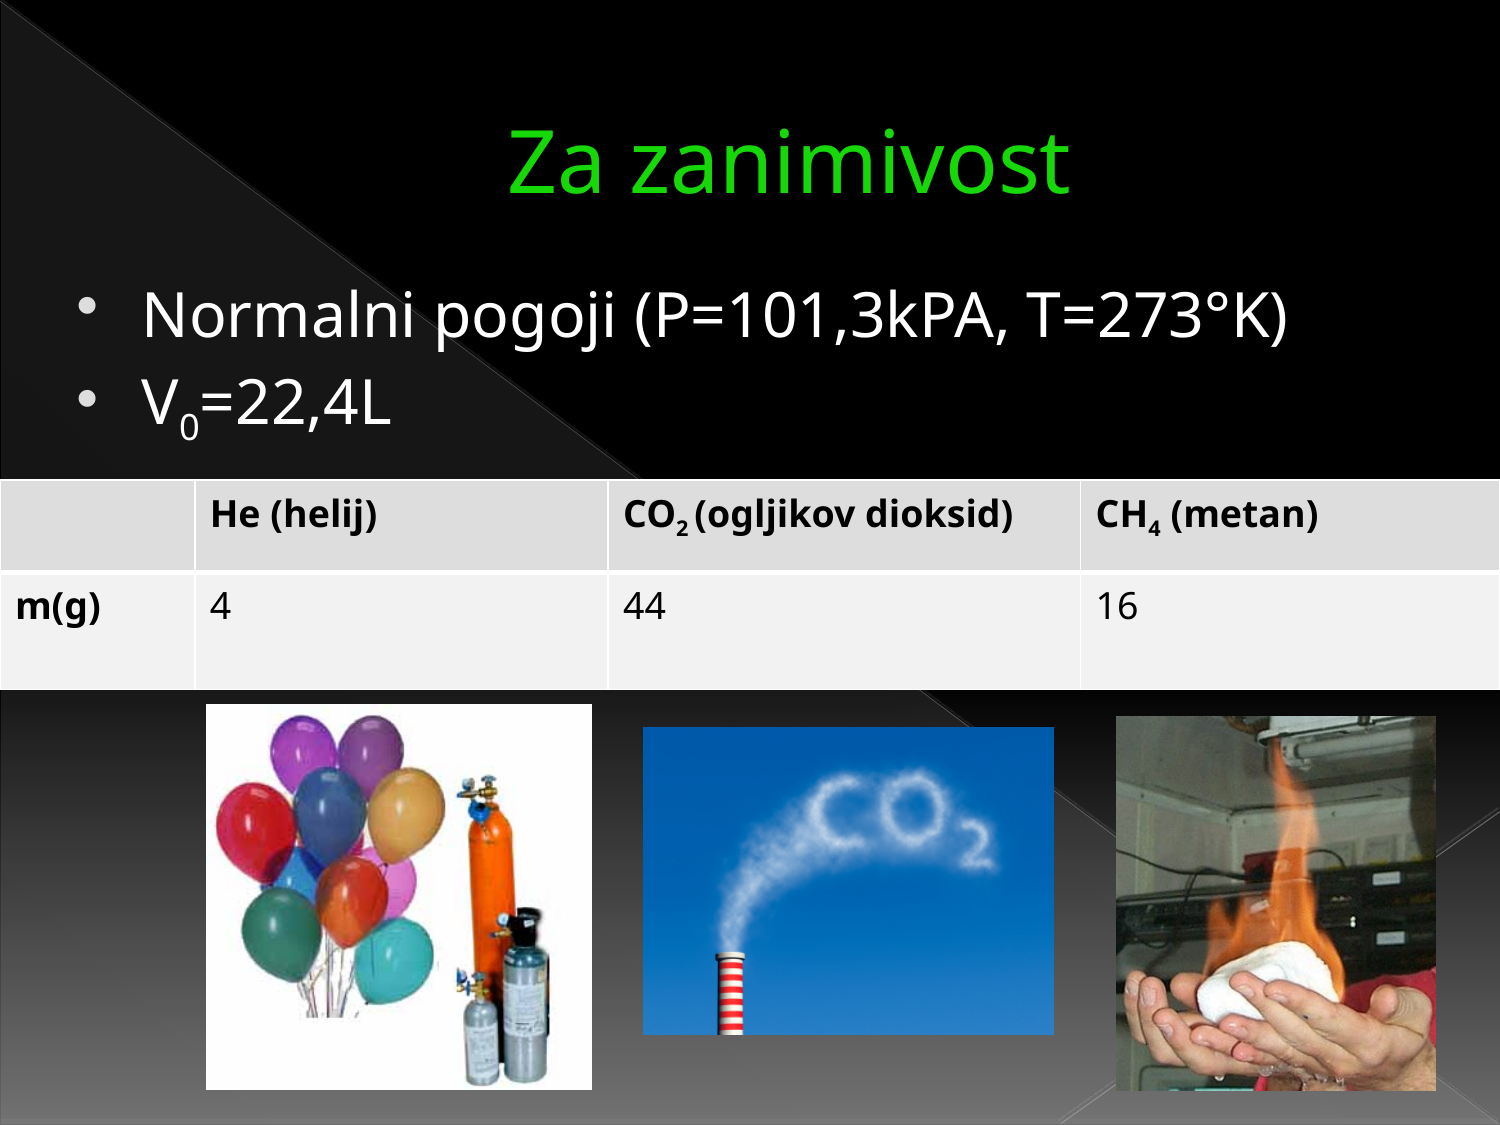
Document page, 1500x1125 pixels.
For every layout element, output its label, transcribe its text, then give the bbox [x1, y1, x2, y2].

table_cell 44 [609, 575, 1080, 689]
picture [206, 704, 592, 1090]
title Za zanimivost [75, 43, 1425, 274]
table_header CH4 (metan) [1081, 481, 1499, 570]
table_header He (helij) [196, 481, 607, 570]
table_header [1, 481, 194, 570]
table_header CO2 (ogljikov dioksid) [609, 481, 1080, 570]
table_cell 16 [1081, 575, 1499, 689]
picture [1116, 716, 1436, 1091]
table_cell m(g) [1, 575, 194, 689]
list Normalni pogoji (P=101,3kPA, T=273°K) V0=22,4L [53, 690, 1404, 1018]
list Normalni pogoji (P=101,3kPA, T=273°K) V0=22,4L [53, 267, 1404, 479]
table_cell 4 [196, 575, 607, 689]
picture [643, 727, 1054, 1035]
